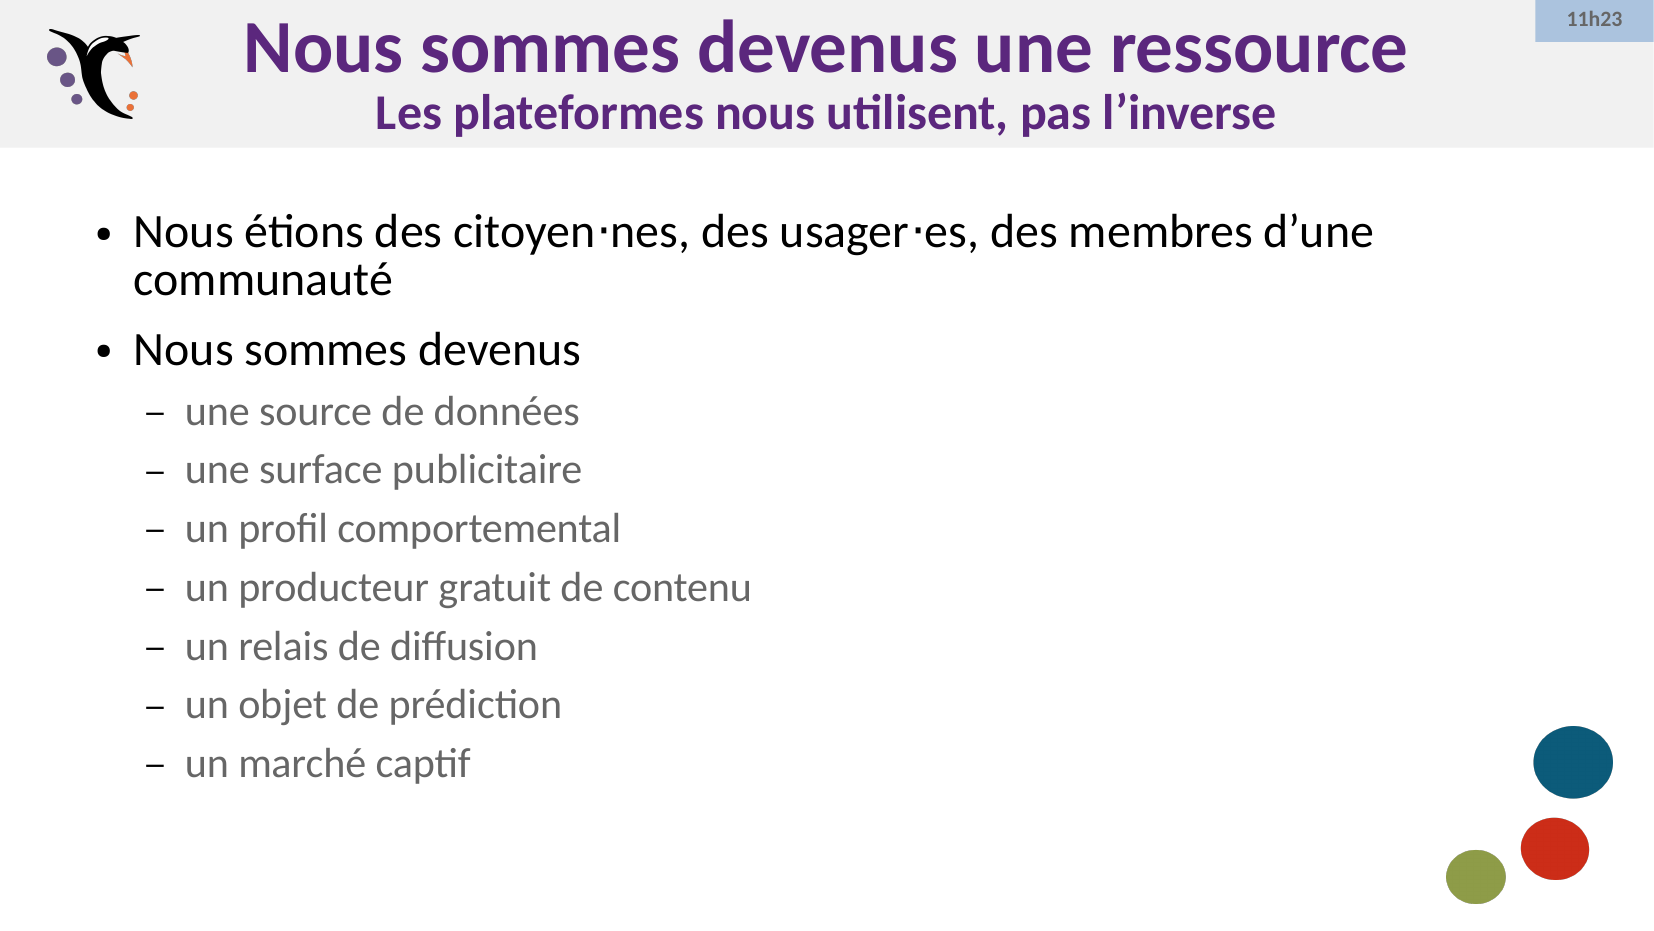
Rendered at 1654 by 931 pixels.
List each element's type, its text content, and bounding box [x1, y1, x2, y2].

picture [1446, 726, 1613, 904]
picture [47, 29, 82, 119]
text_box 11h23 [1535, 0, 1654, 42]
list Nous étions des citoyen⋅nes, des usager⋅es, des membres d’une communauté Nous sommes devenus une source de données une surface publicitaire un profil comportemental un producteur gratuit de contenu un relais de diffusion un objet de prédiction un marché captif [82, 211, 1571, 798]
title Nous sommes devenus une ressource Les plateformes nous utilisent, pas l’inverse [82, 0, 1571, 159]
